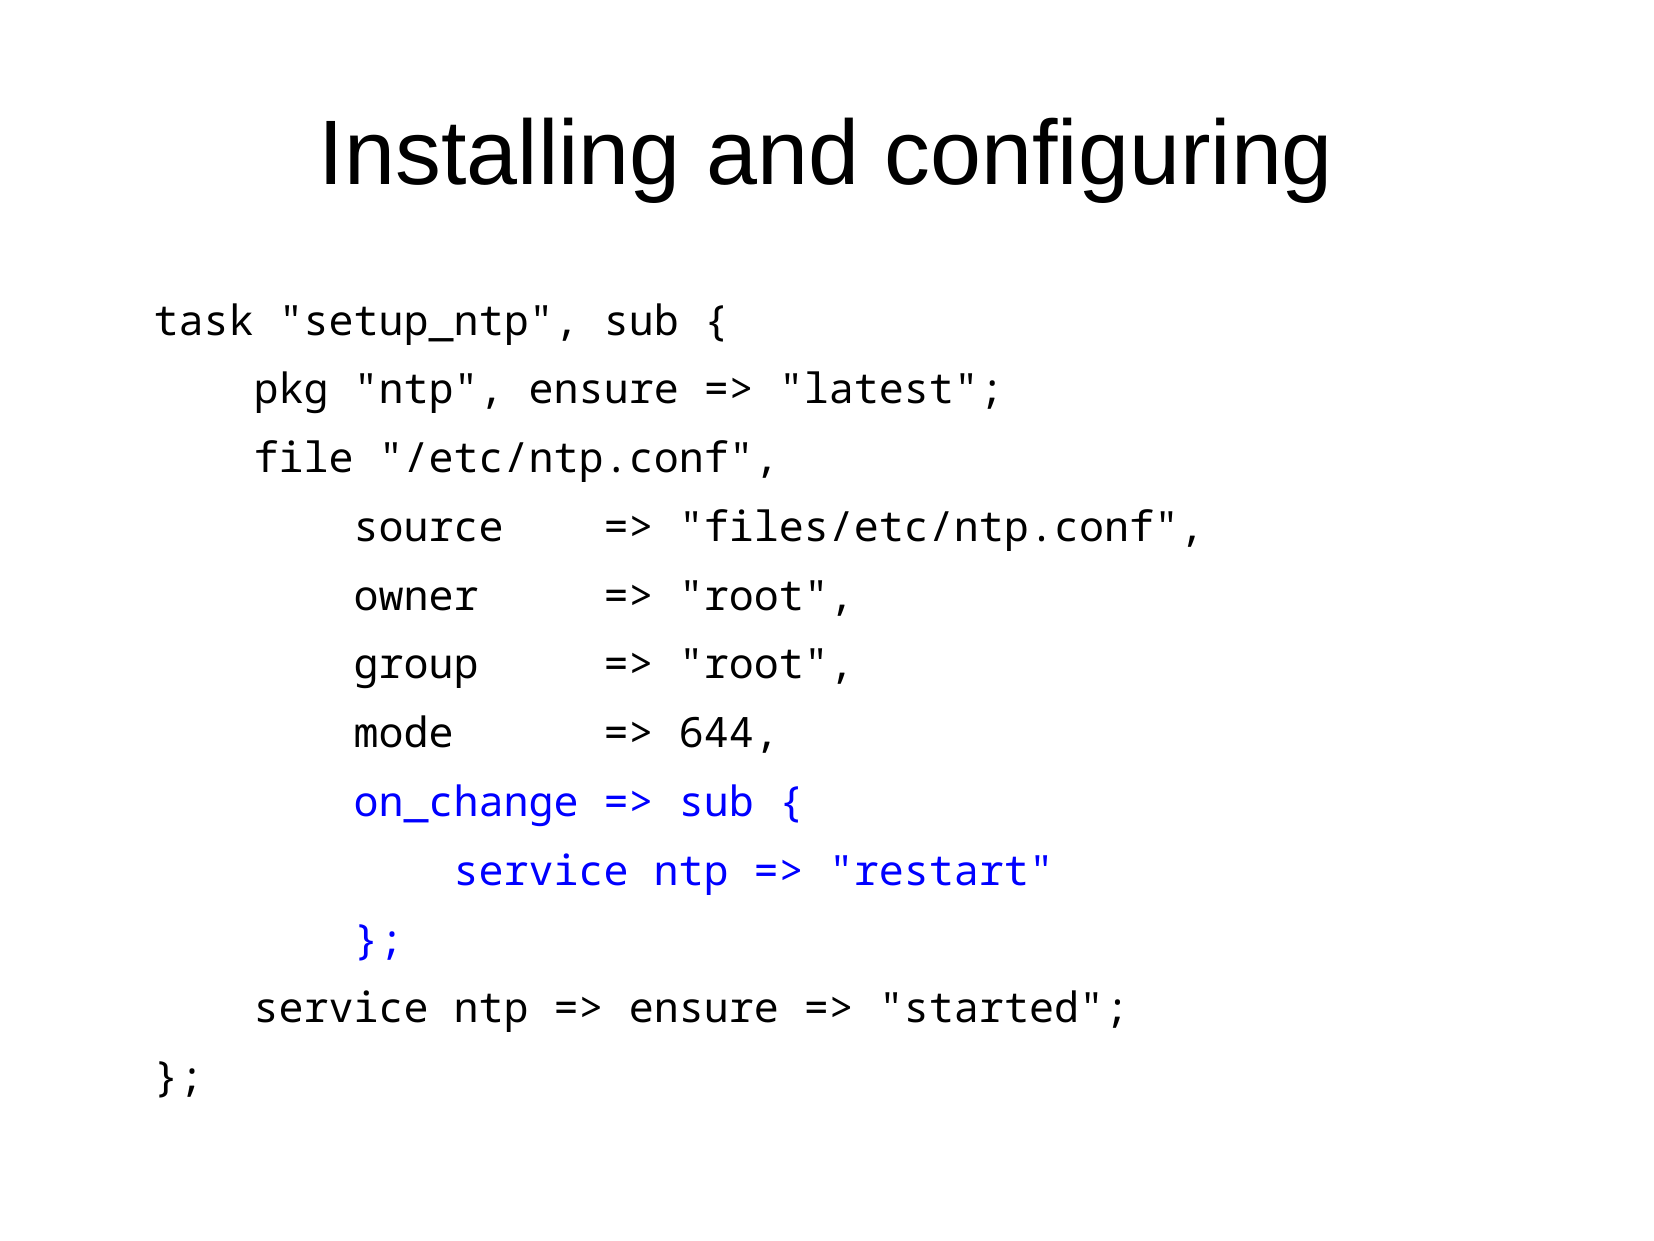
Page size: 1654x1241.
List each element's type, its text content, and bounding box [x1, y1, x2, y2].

list task "setup_ntp", sub { pkg "ntp", ensure => "latest"; file "/etc/ntp.conf", source => "files/etc/ntp.conf", owner => "root", group => "root", mode => 644, on_change => sub { service ntp => "restart" }; service ntp => ensure => "started"; }; [82, 290, 1571, 1158]
title Installing and configuring [82, 49, 1571, 257]
